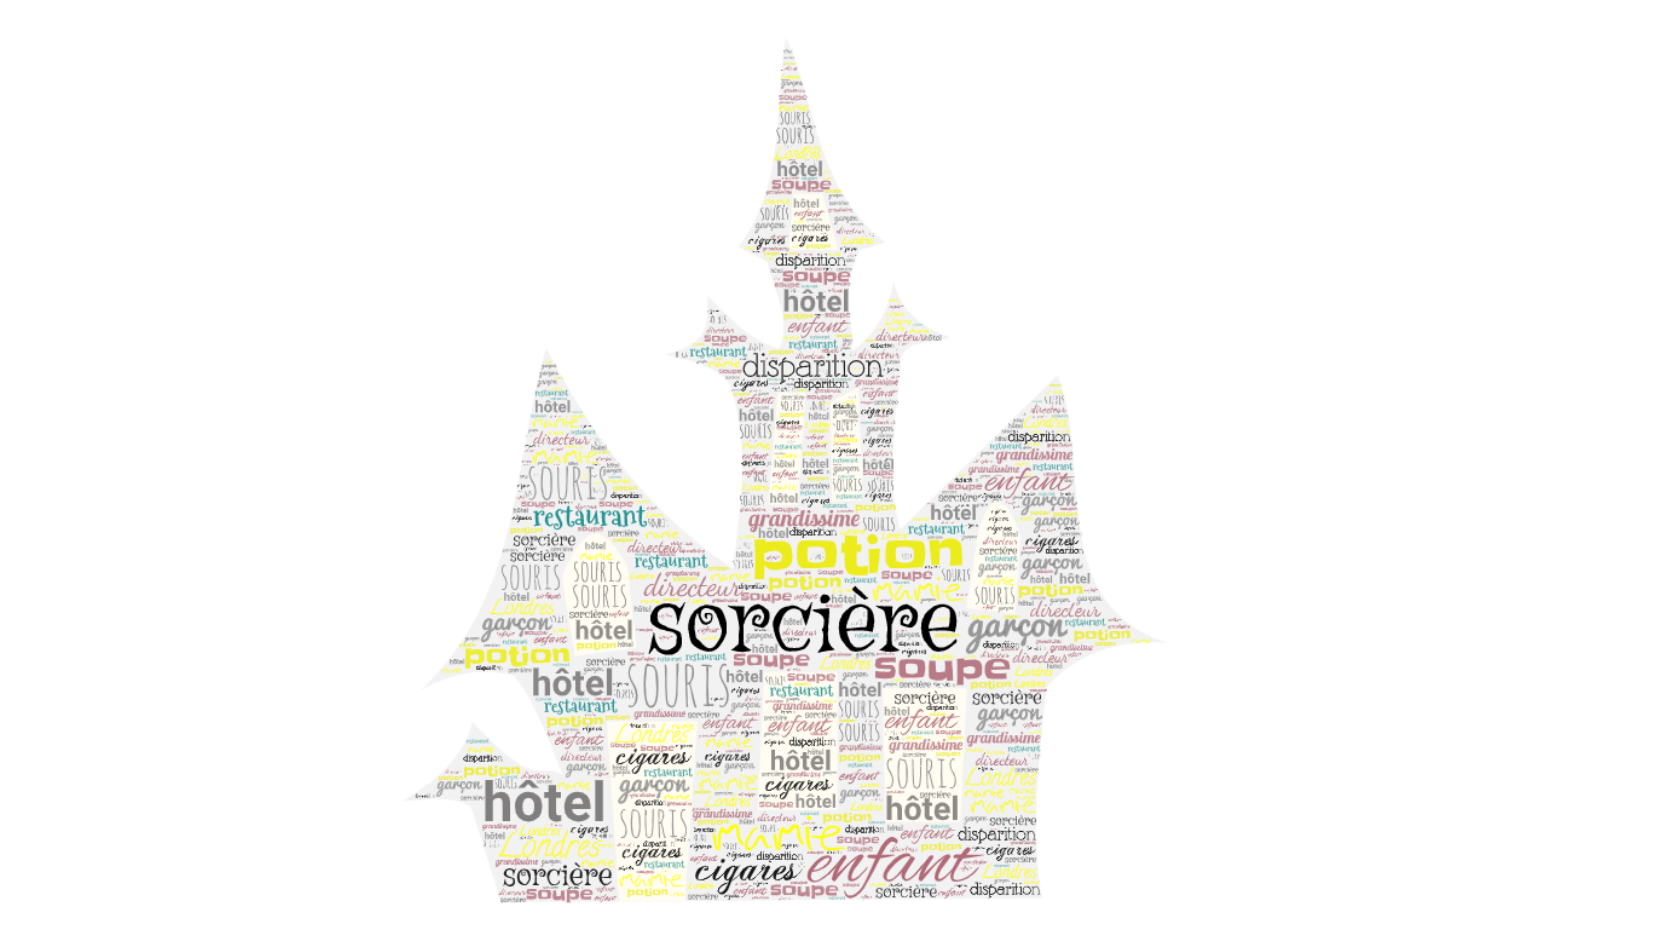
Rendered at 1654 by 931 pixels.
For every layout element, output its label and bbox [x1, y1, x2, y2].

picture [389, 25, 1170, 922]
